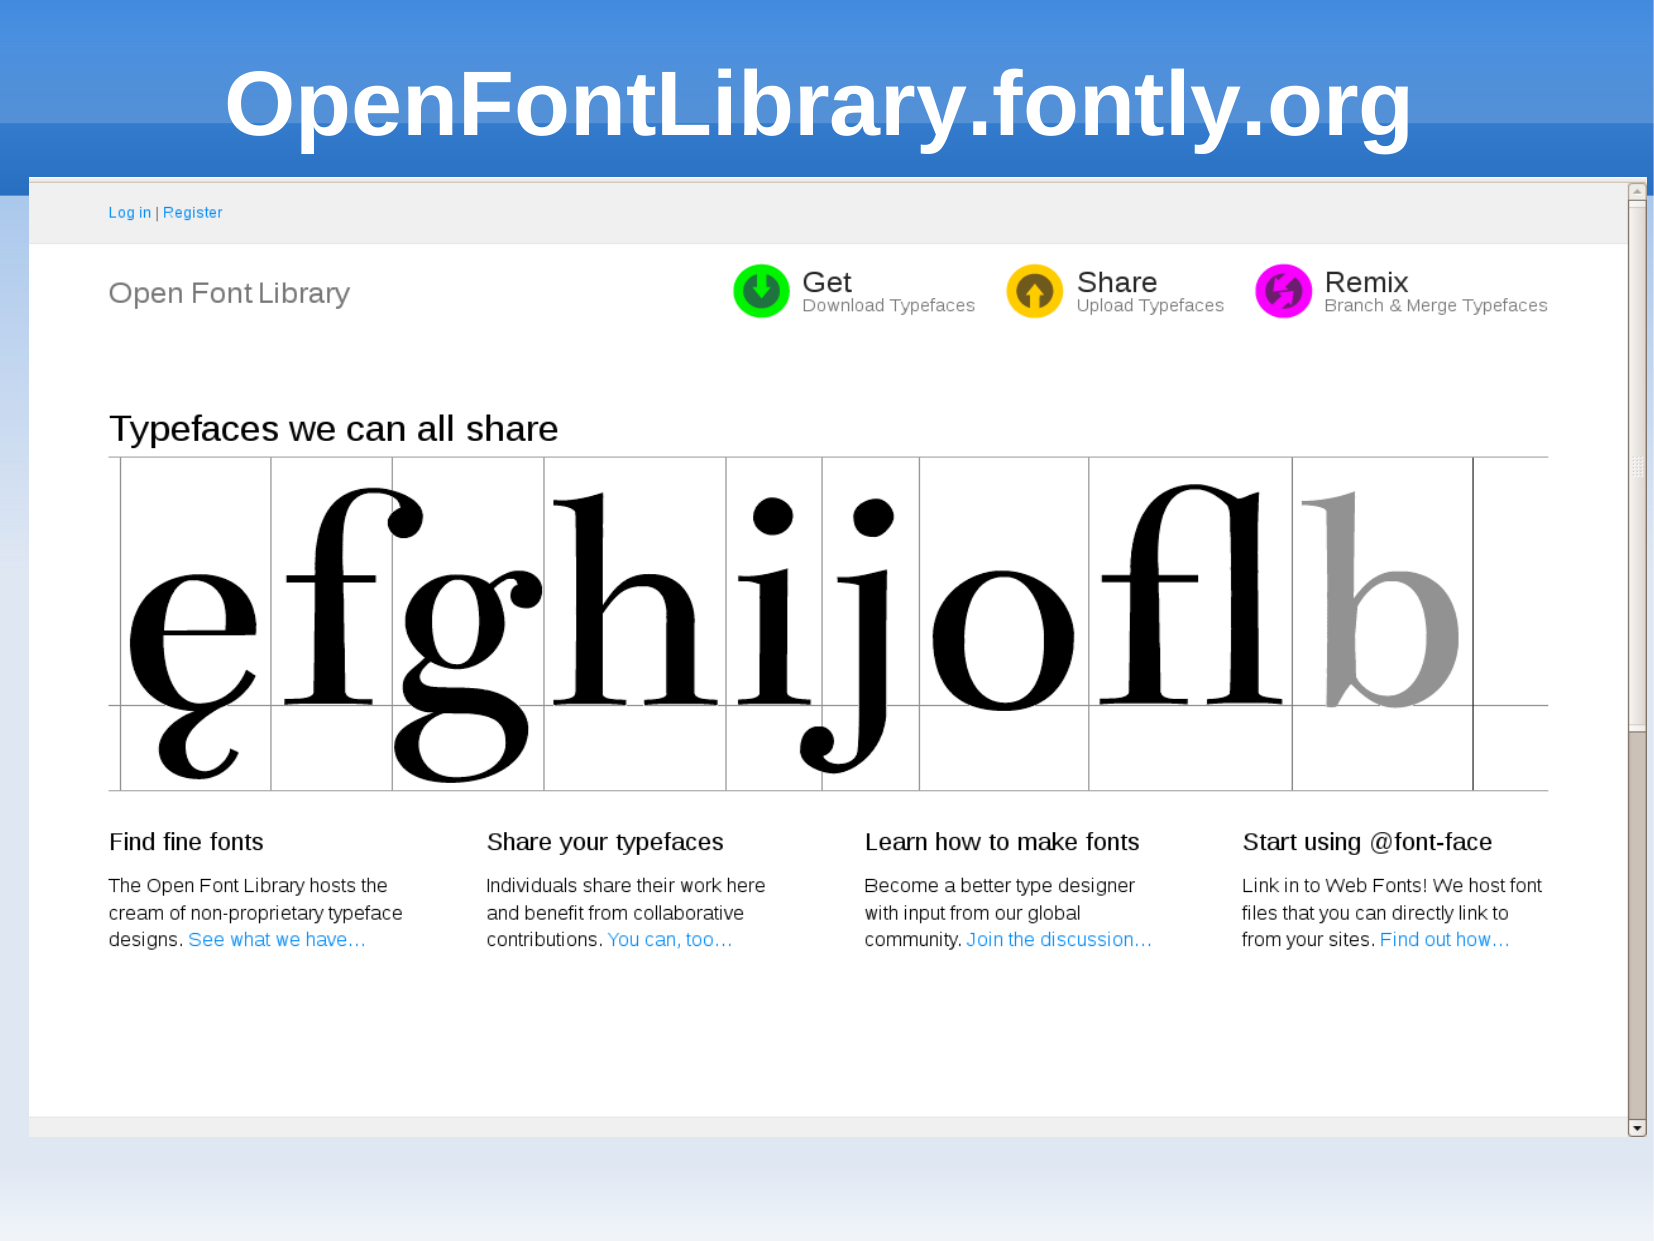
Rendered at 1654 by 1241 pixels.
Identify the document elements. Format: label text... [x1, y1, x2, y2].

title OpenFontLibrary.fontly.org [76, 0, 1565, 177]
picture [0, 0, 1654, 1241]
